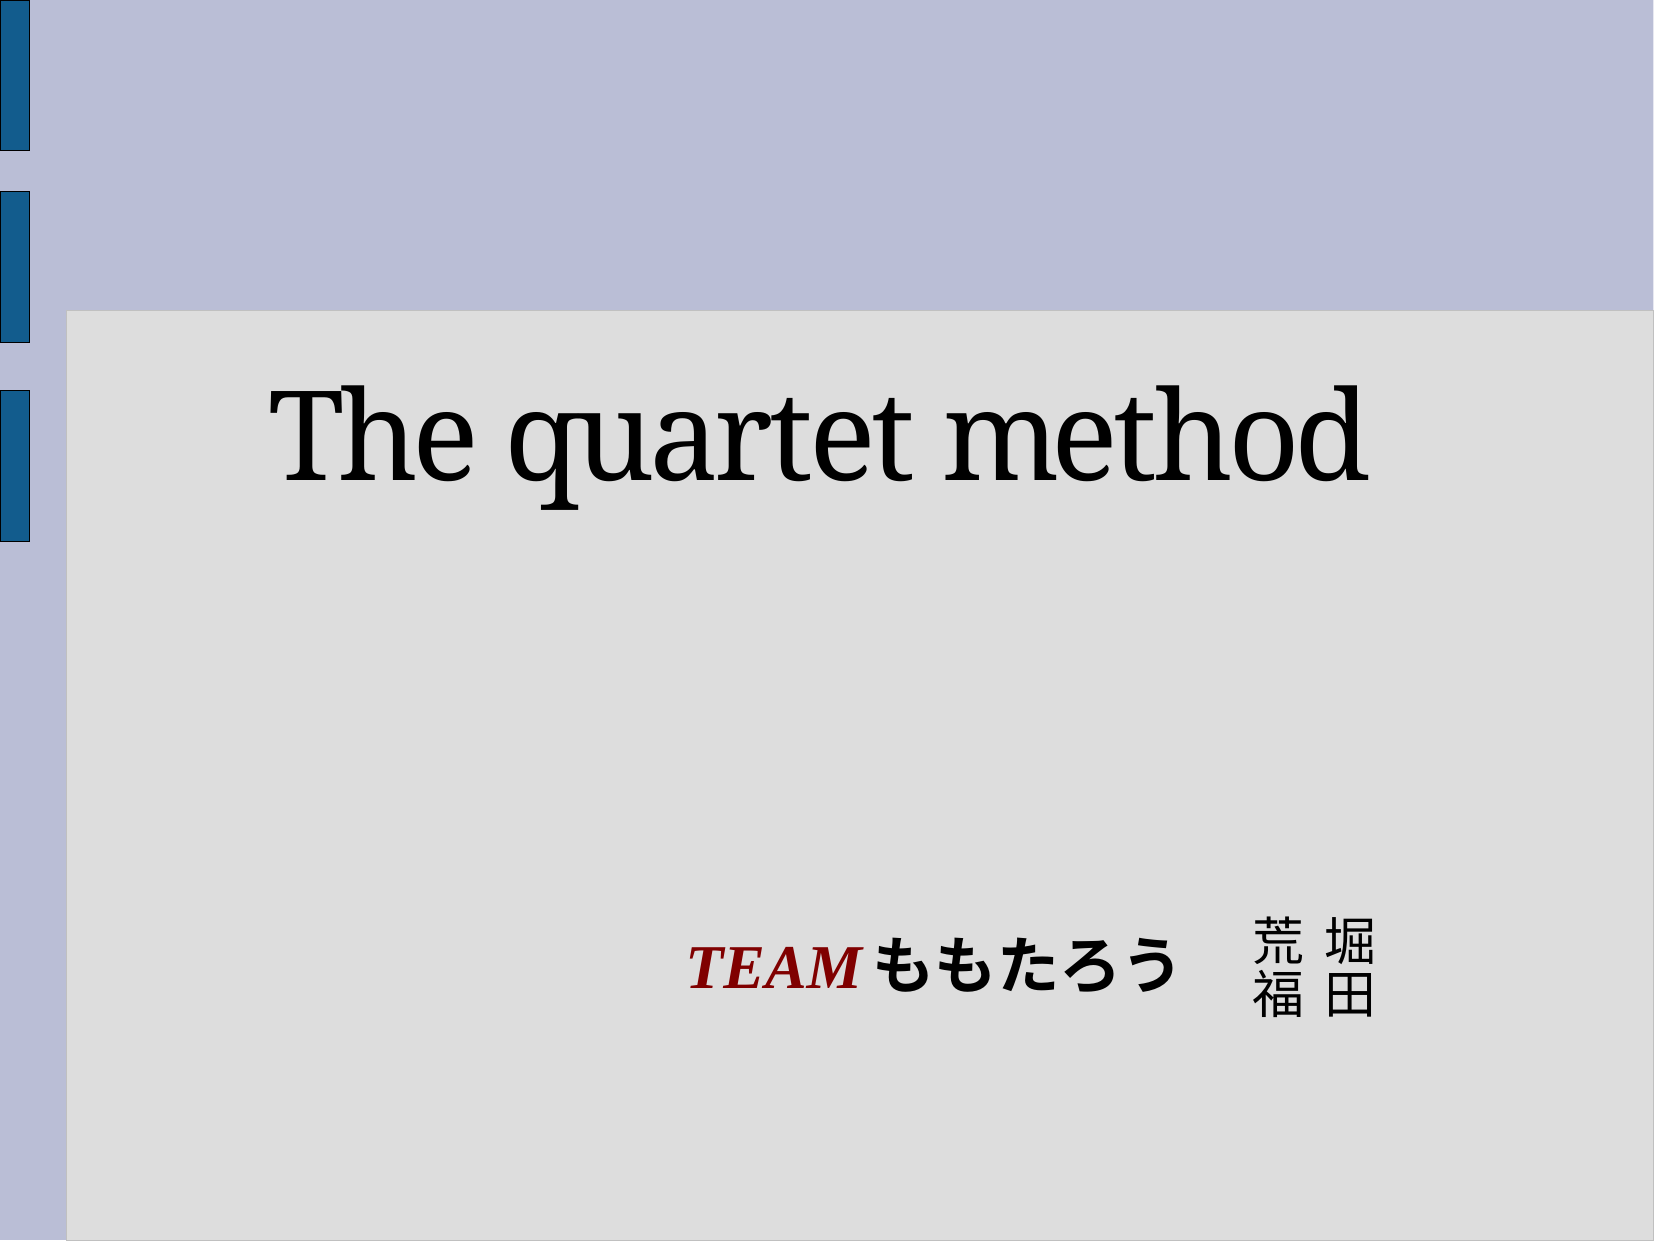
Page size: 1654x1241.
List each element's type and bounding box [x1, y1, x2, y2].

chart [255, 339, 1373, 546]
chart [1244, 915, 1388, 1021]
chart [679, 916, 1191, 1009]
